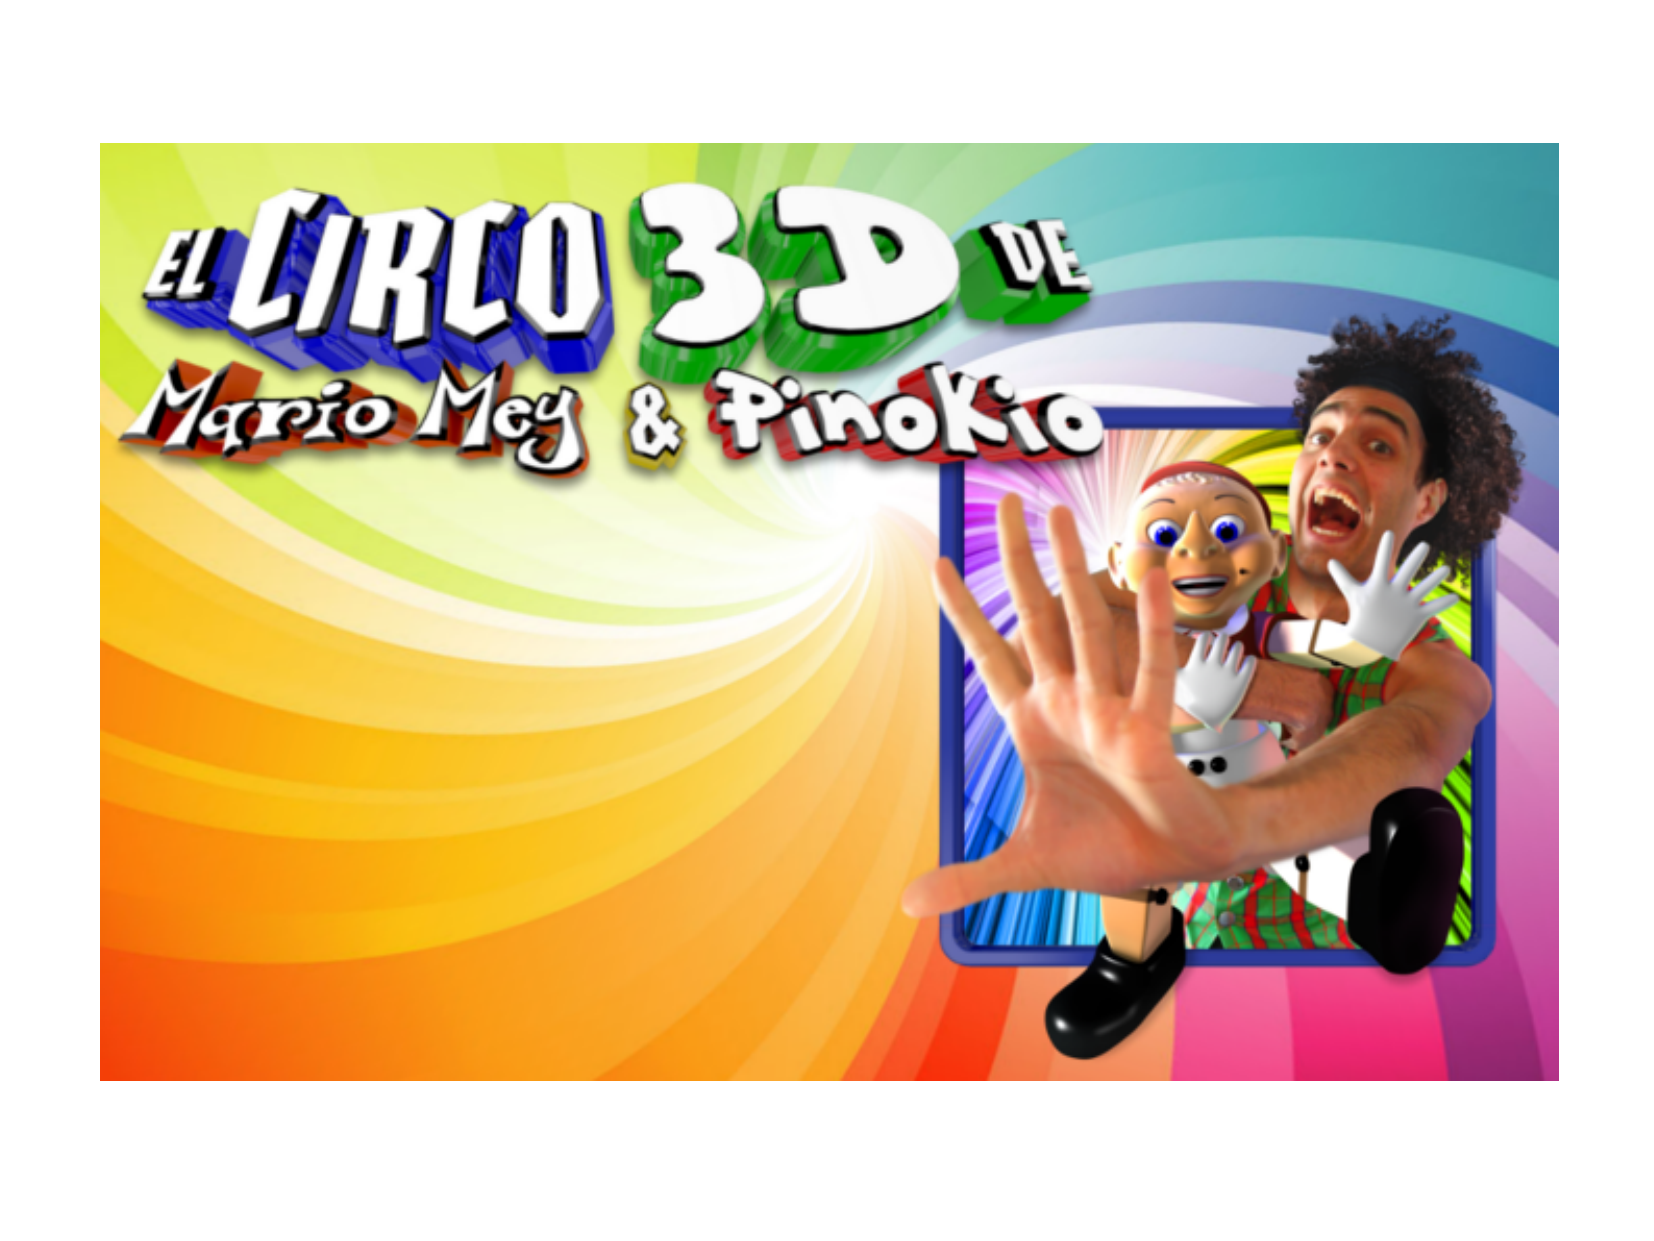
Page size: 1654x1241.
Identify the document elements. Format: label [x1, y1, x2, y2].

picture [100, 143, 1559, 1081]
